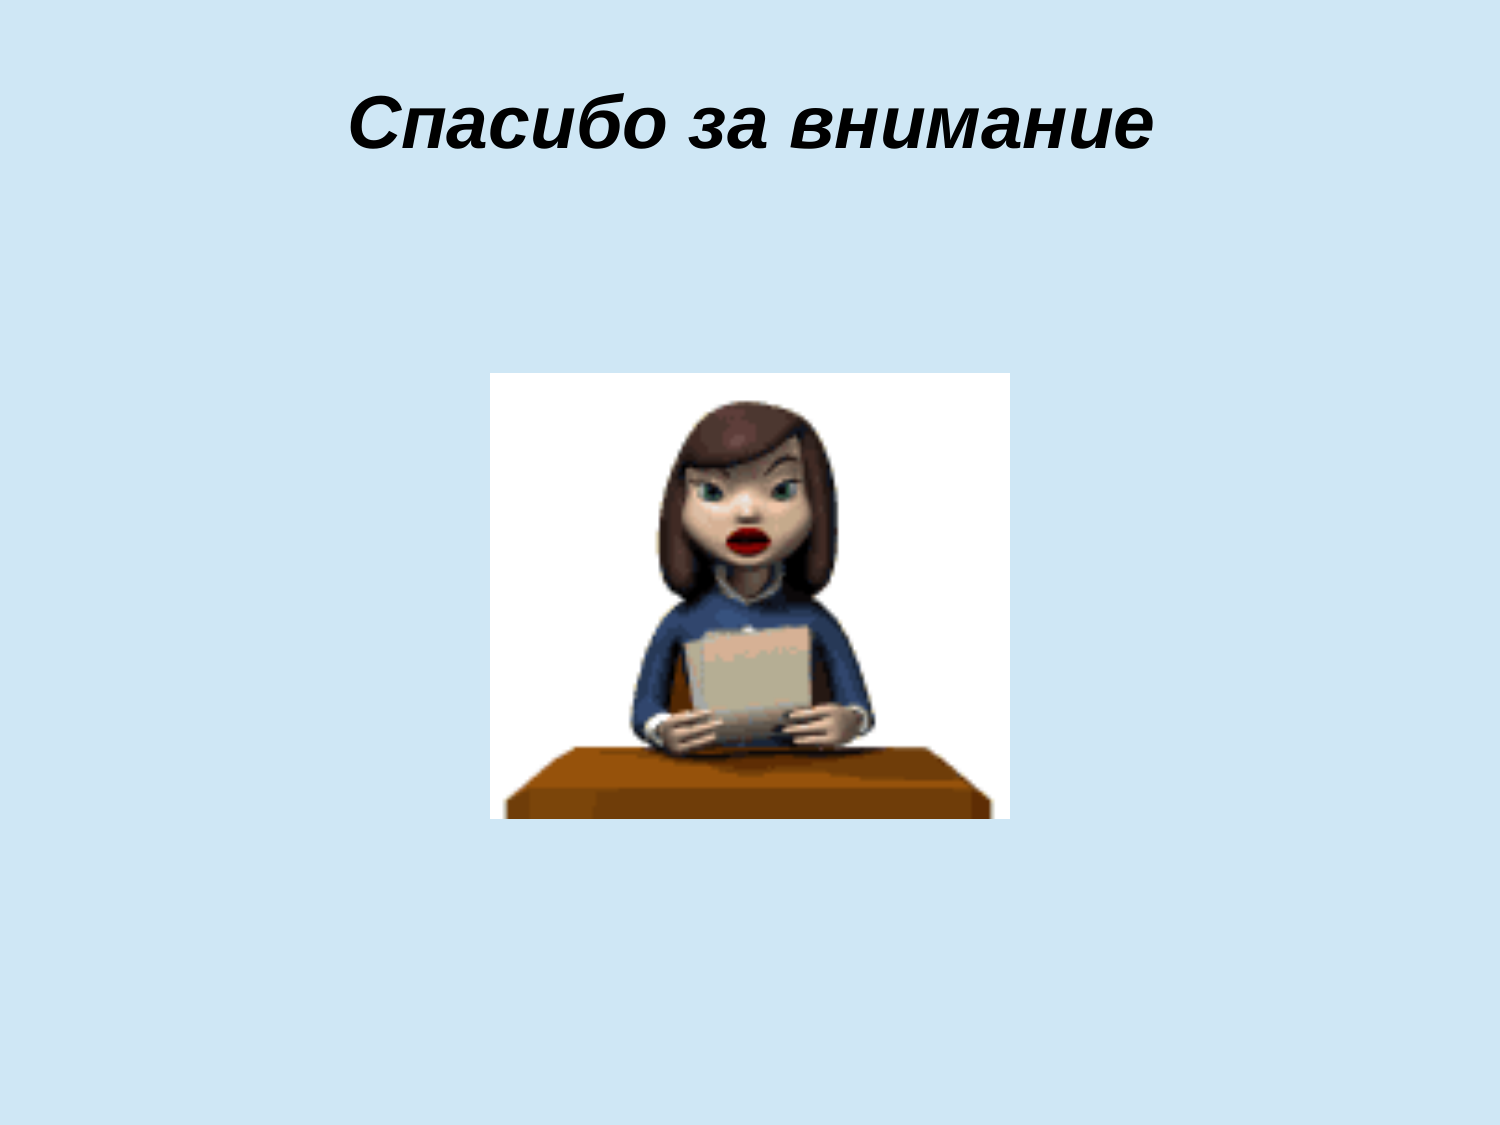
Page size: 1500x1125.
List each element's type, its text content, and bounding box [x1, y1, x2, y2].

picture [490, 373, 1010, 819]
title Спасибо за внимание [76, 66, 1427, 254]
